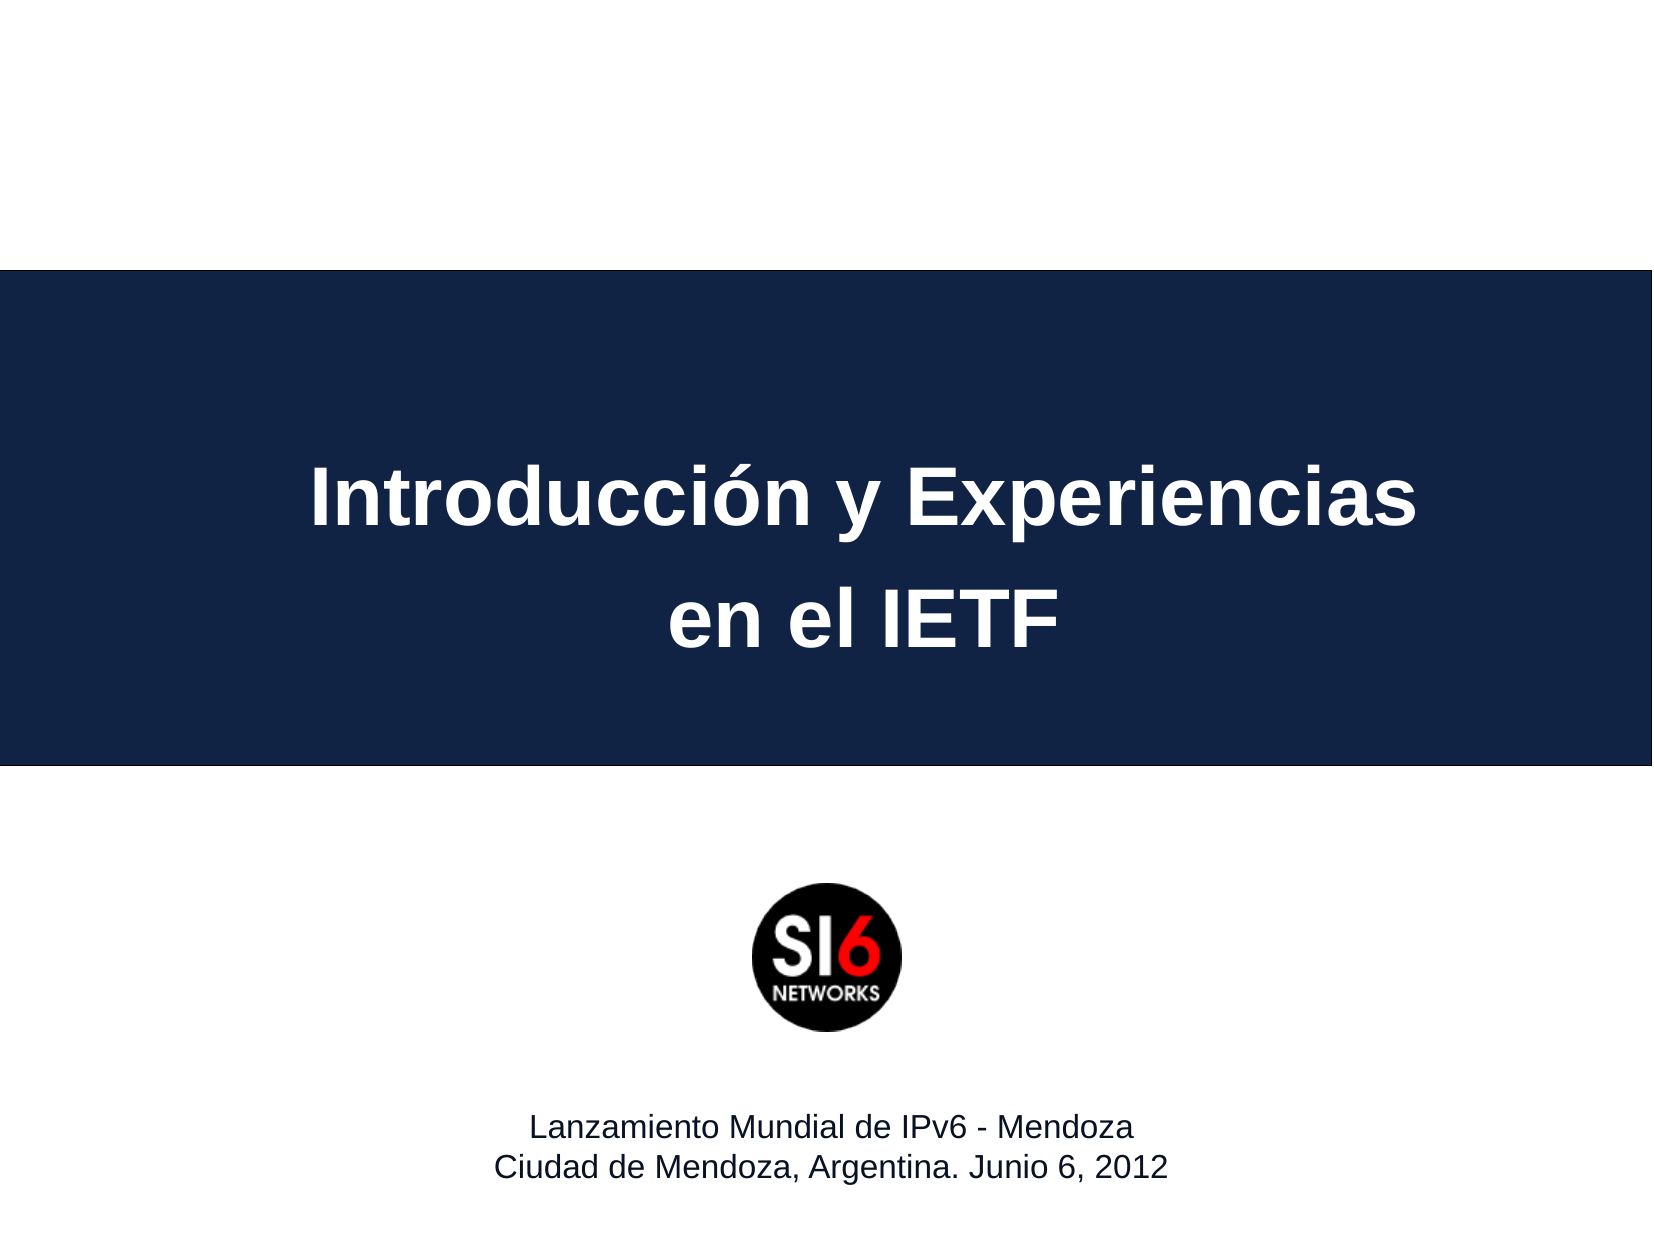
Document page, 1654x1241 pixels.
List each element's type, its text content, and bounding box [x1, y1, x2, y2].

list Introducción y Experiencias en el IETF [67, 450, 1591, 676]
picture [752, 883, 902, 1032]
list Lanzamiento Mundial de IPv6 - Mendoza Ciudad de Mendoza, Argentina. Junio 6, 2012 [331, 1108, 1262, 1214]
